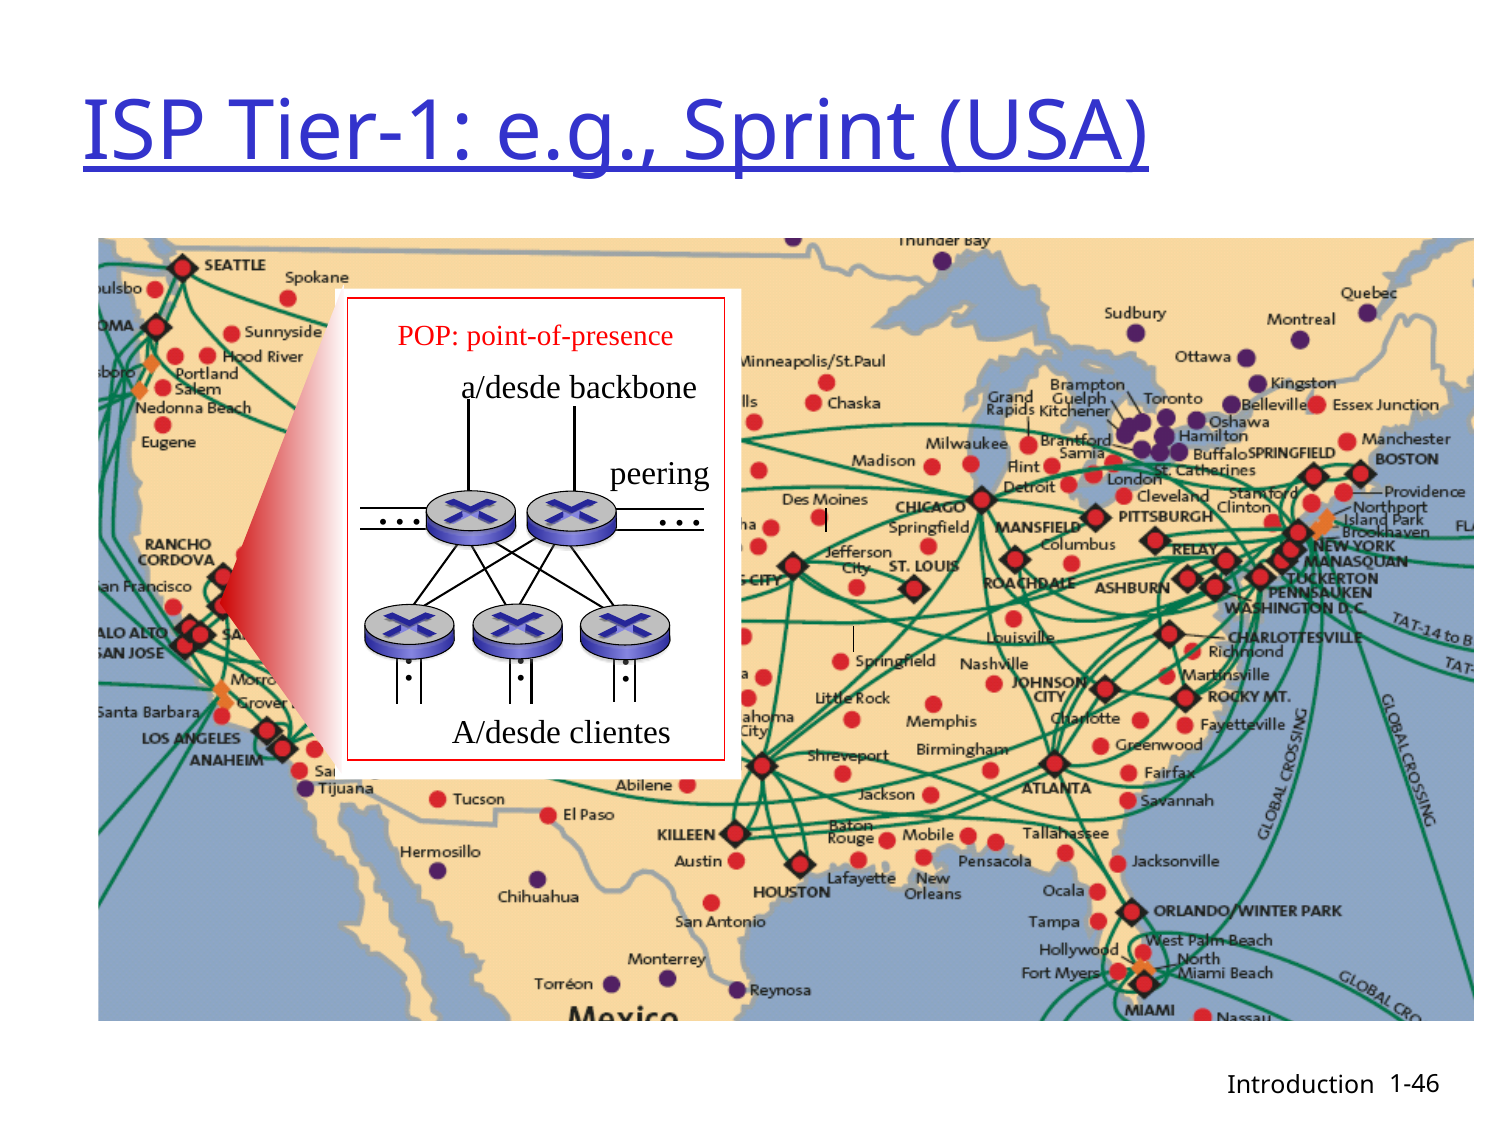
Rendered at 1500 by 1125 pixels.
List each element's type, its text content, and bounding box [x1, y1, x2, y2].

text_box … [571, 658, 647, 721]
text_box … [466, 656, 542, 719]
text_box … [354, 656, 430, 719]
text_box [219, 284, 742, 780]
text_box POP: point-of-presence [382, 308, 690, 359]
text_box … [343, 467, 347, 543]
text_box a/desde backbone [426, 357, 713, 413]
title ISP Tier-1: e.g., Sprint (USA) [67, 32, 1343, 221]
text_box … [348, 467, 403, 543]
text_box Introduction [914, 1060, 1390, 1109]
text_box A/desde clientes [425, 702, 686, 758]
picture [98, 238, 1474, 1021]
text_box 1-<number> [1365, 1060, 1477, 1106]
text_box peering [583, 443, 724, 500]
text_box … [622, 467, 698, 543]
